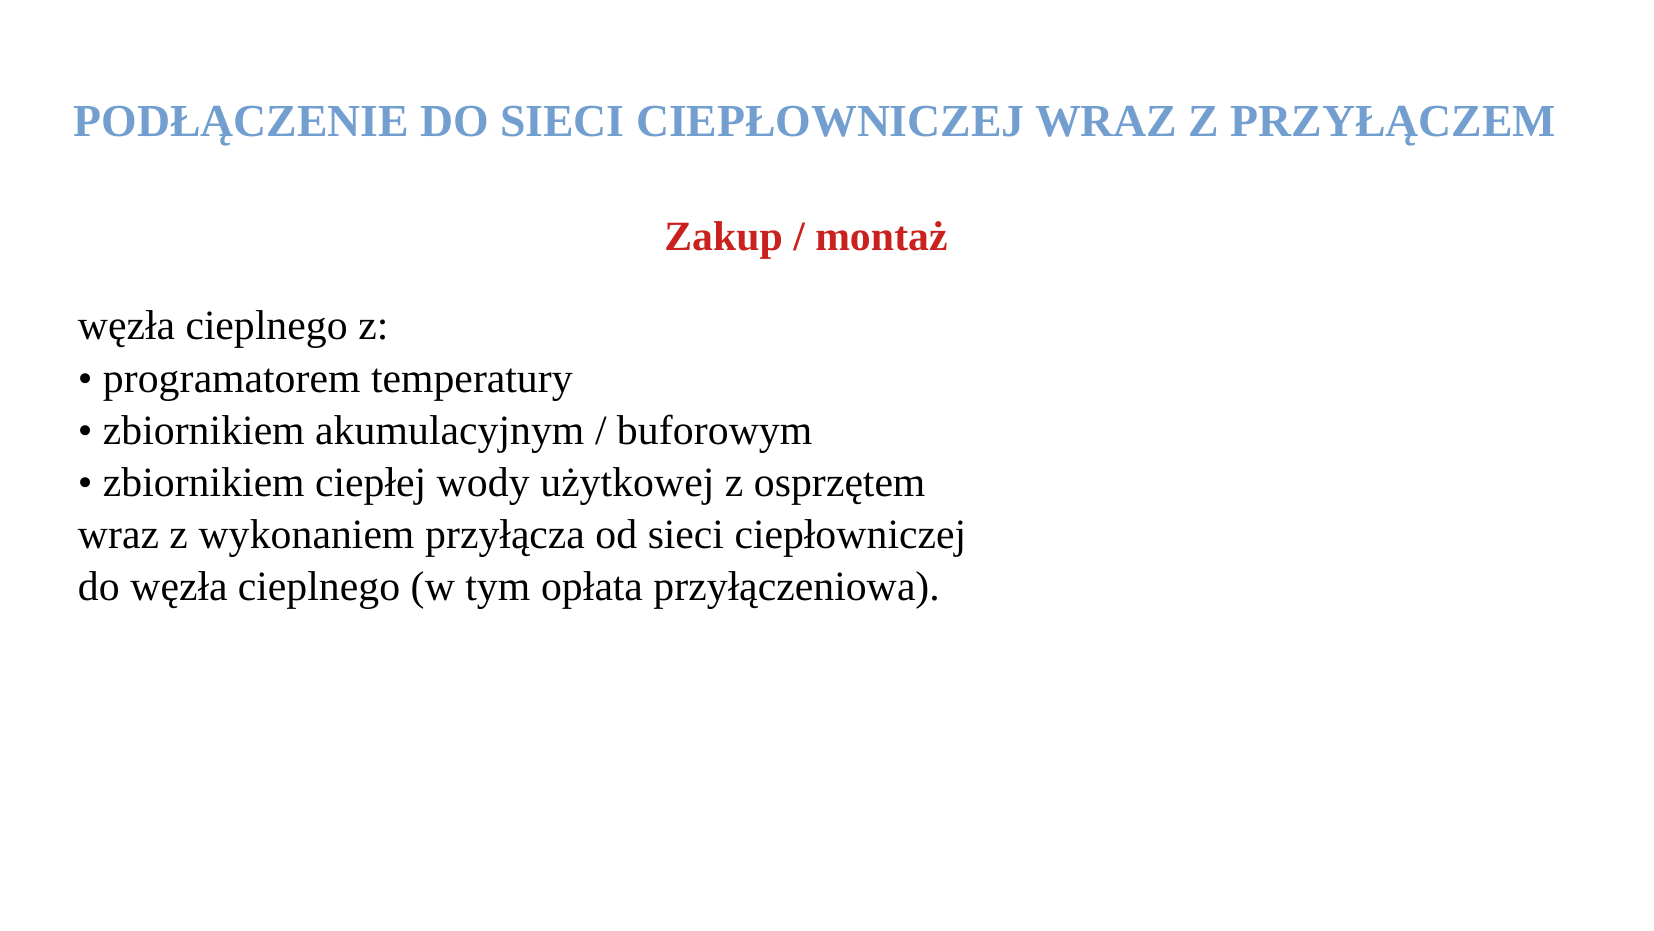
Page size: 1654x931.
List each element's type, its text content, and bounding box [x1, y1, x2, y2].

text_box węzła cieplnego z: • programatorem temperatury • zbiornikiem akumulacyjnym / buforowym • zbiornikiem ciepłej wody użytkowej z osprzętem wraz z wykonaniem przyłącza od sieci ciepłowniczej do węzła cieplnego (w tym opłata przyłączeniowa). [63, 295, 1211, 664]
text_box Zakup / montaż [649, 205, 1034, 295]
text_box PODŁĄCZENIE DO SIECI CIEPŁOWNICZEJ WRAZ Z PRZYŁĄCZEM [59, 88, 1595, 206]
